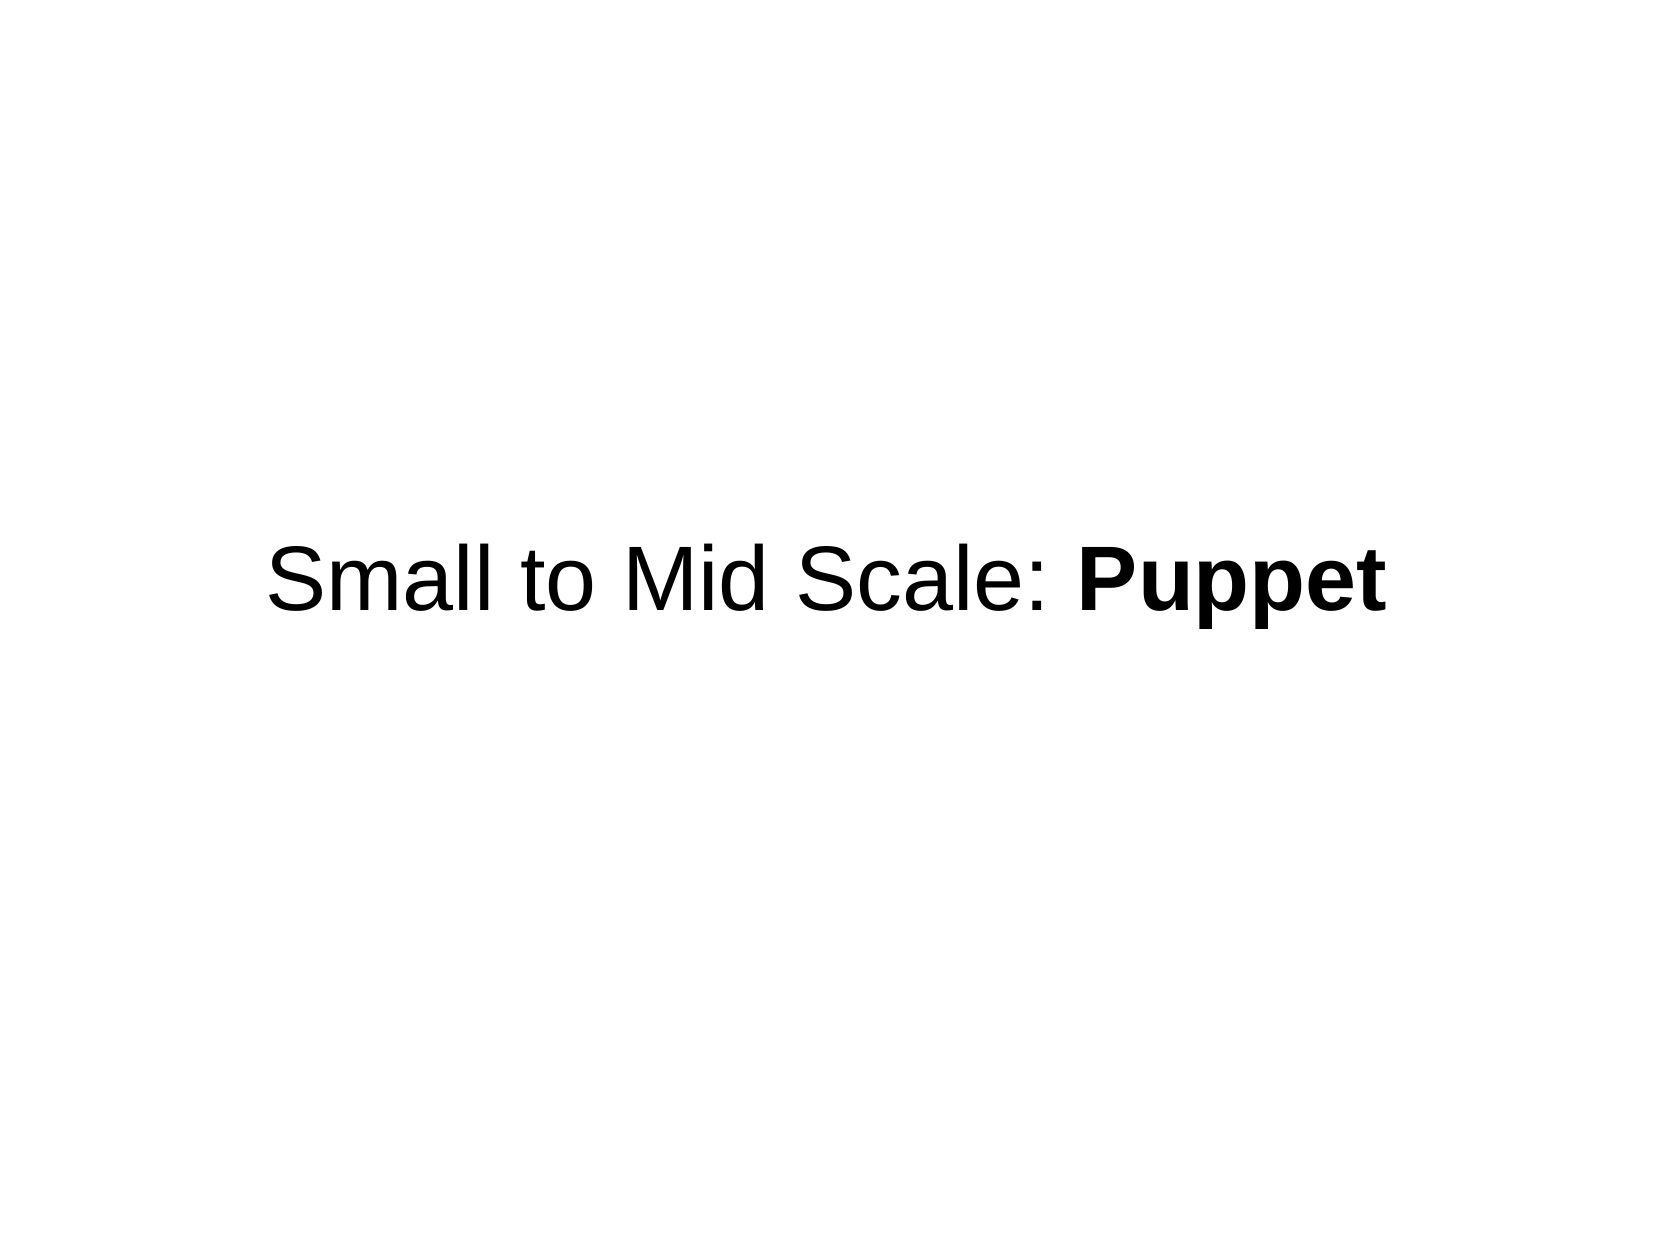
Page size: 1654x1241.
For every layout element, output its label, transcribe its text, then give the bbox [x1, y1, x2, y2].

subtitle Small to Mid Scale: Puppet [82, 49, 1571, 1109]
